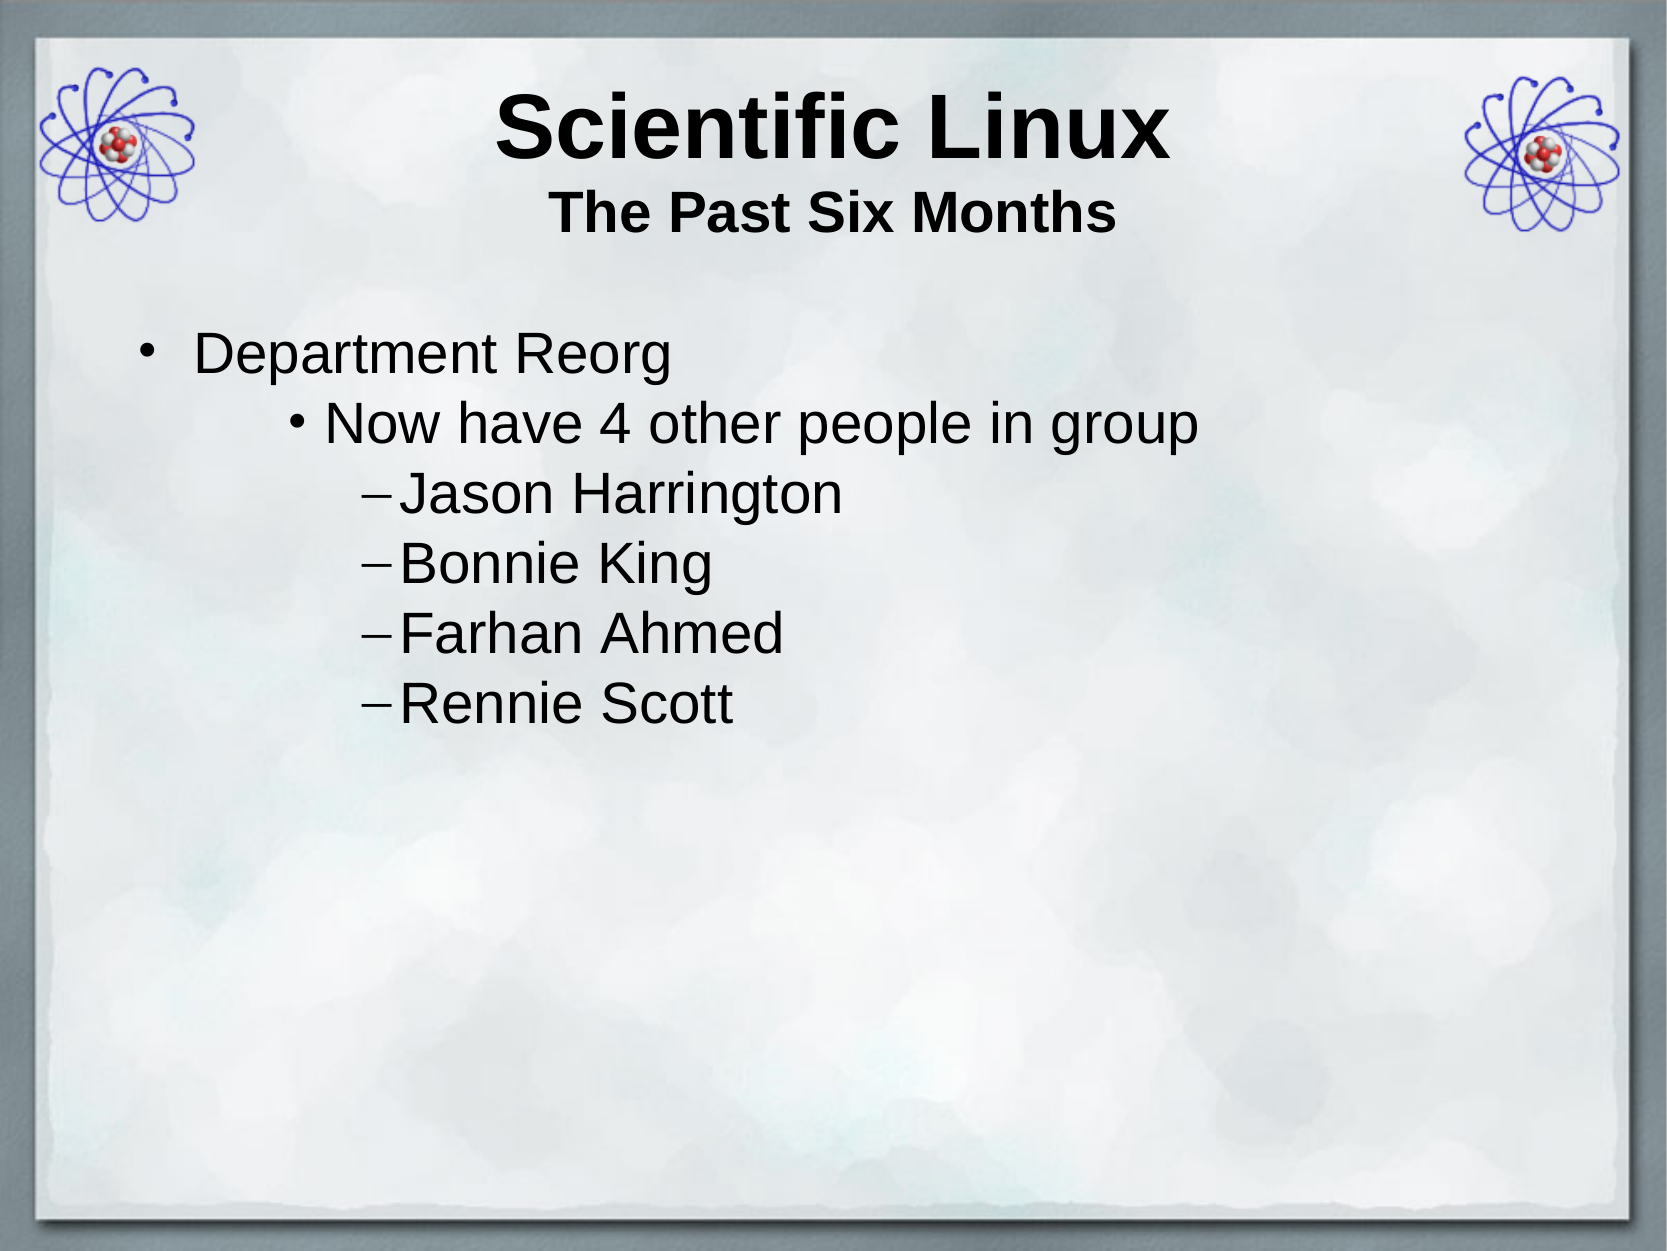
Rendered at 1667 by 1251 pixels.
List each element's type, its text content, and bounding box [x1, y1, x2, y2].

picture [0, 0, 1667, 1251]
title Scientific Linux The Past Six Months [289, 75, 1378, 246]
text_box Department Reorg Now have 4 other people in group Jason Harrington Bonnie King Farhan Ahmed Rennie Scott [122, 308, 1575, 930]
